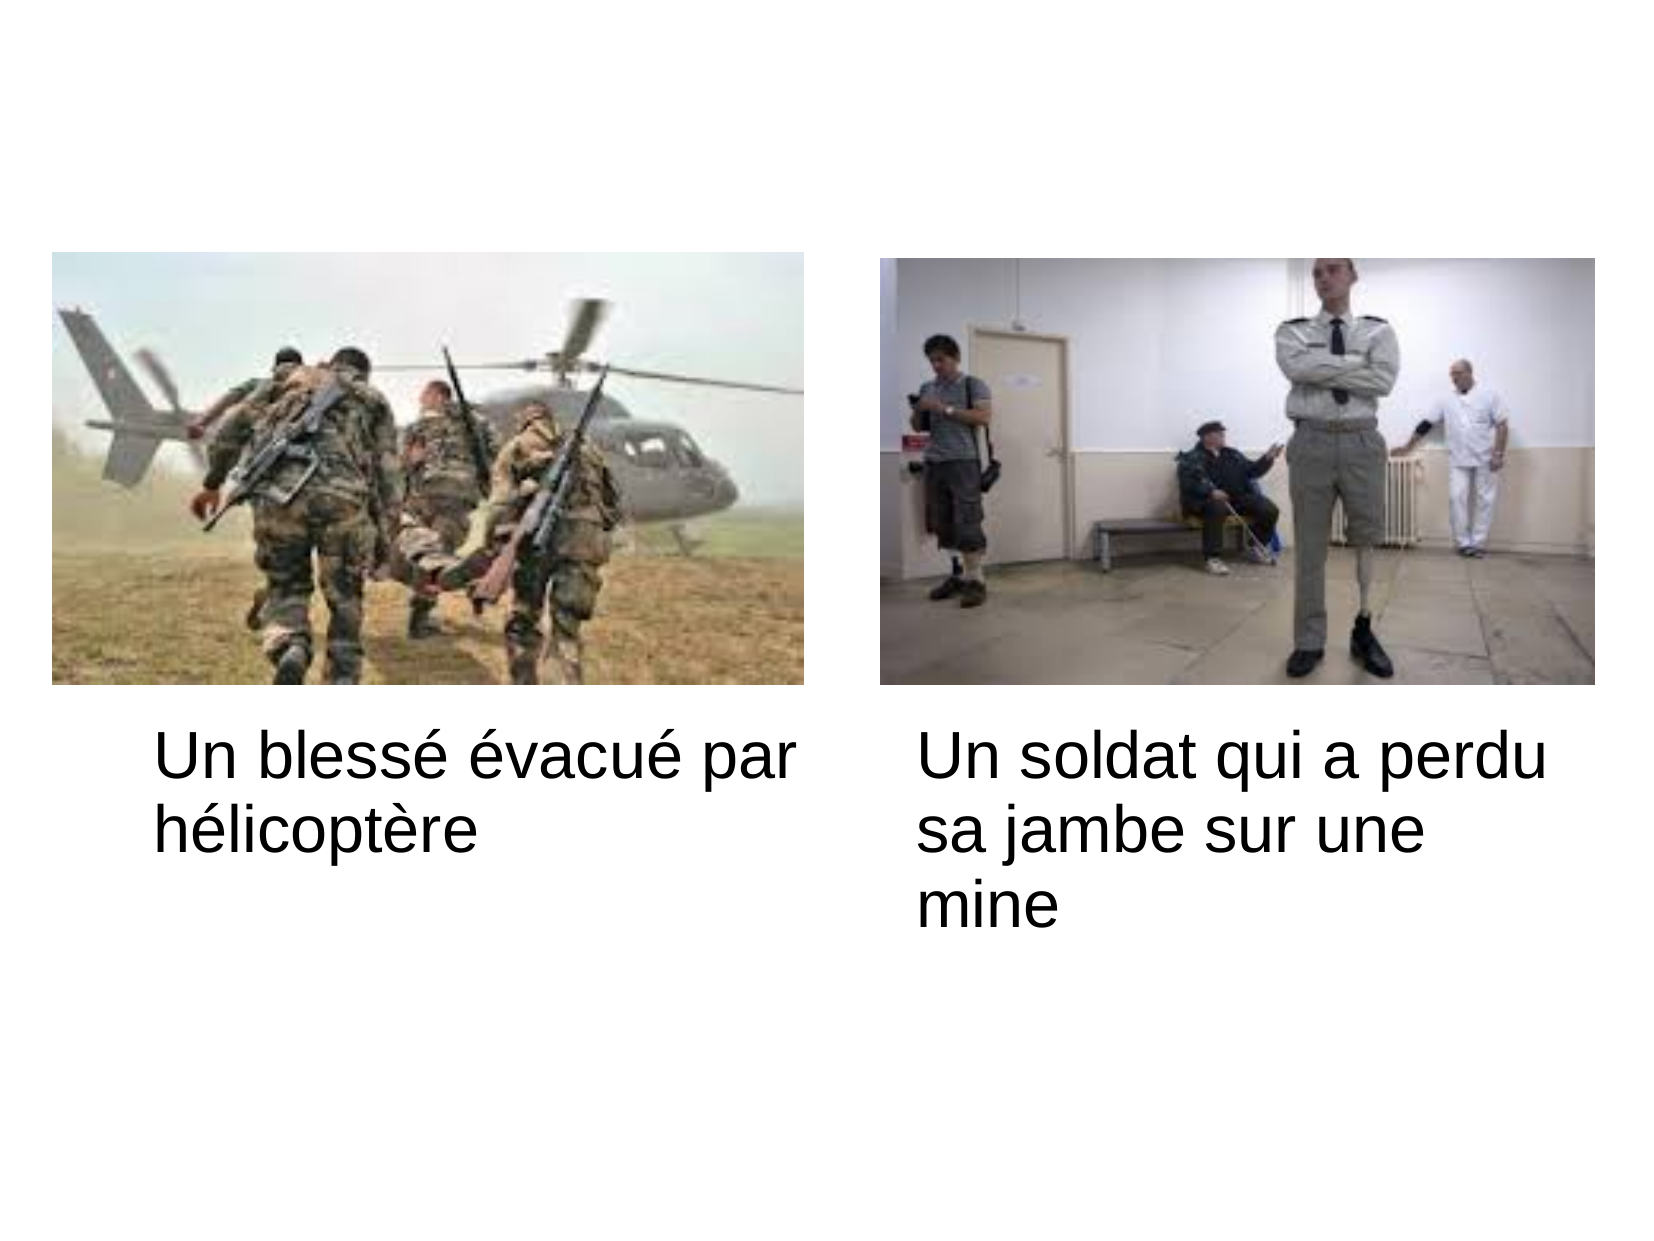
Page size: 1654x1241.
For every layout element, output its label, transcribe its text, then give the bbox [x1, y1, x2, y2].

picture [52, 252, 804, 686]
list Un soldat qui a perdu sa jambe sur une mine [845, 717, 1572, 1109]
list Un blessé évacué par hélicoptère [82, 717, 809, 1109]
picture [880, 258, 1595, 686]
